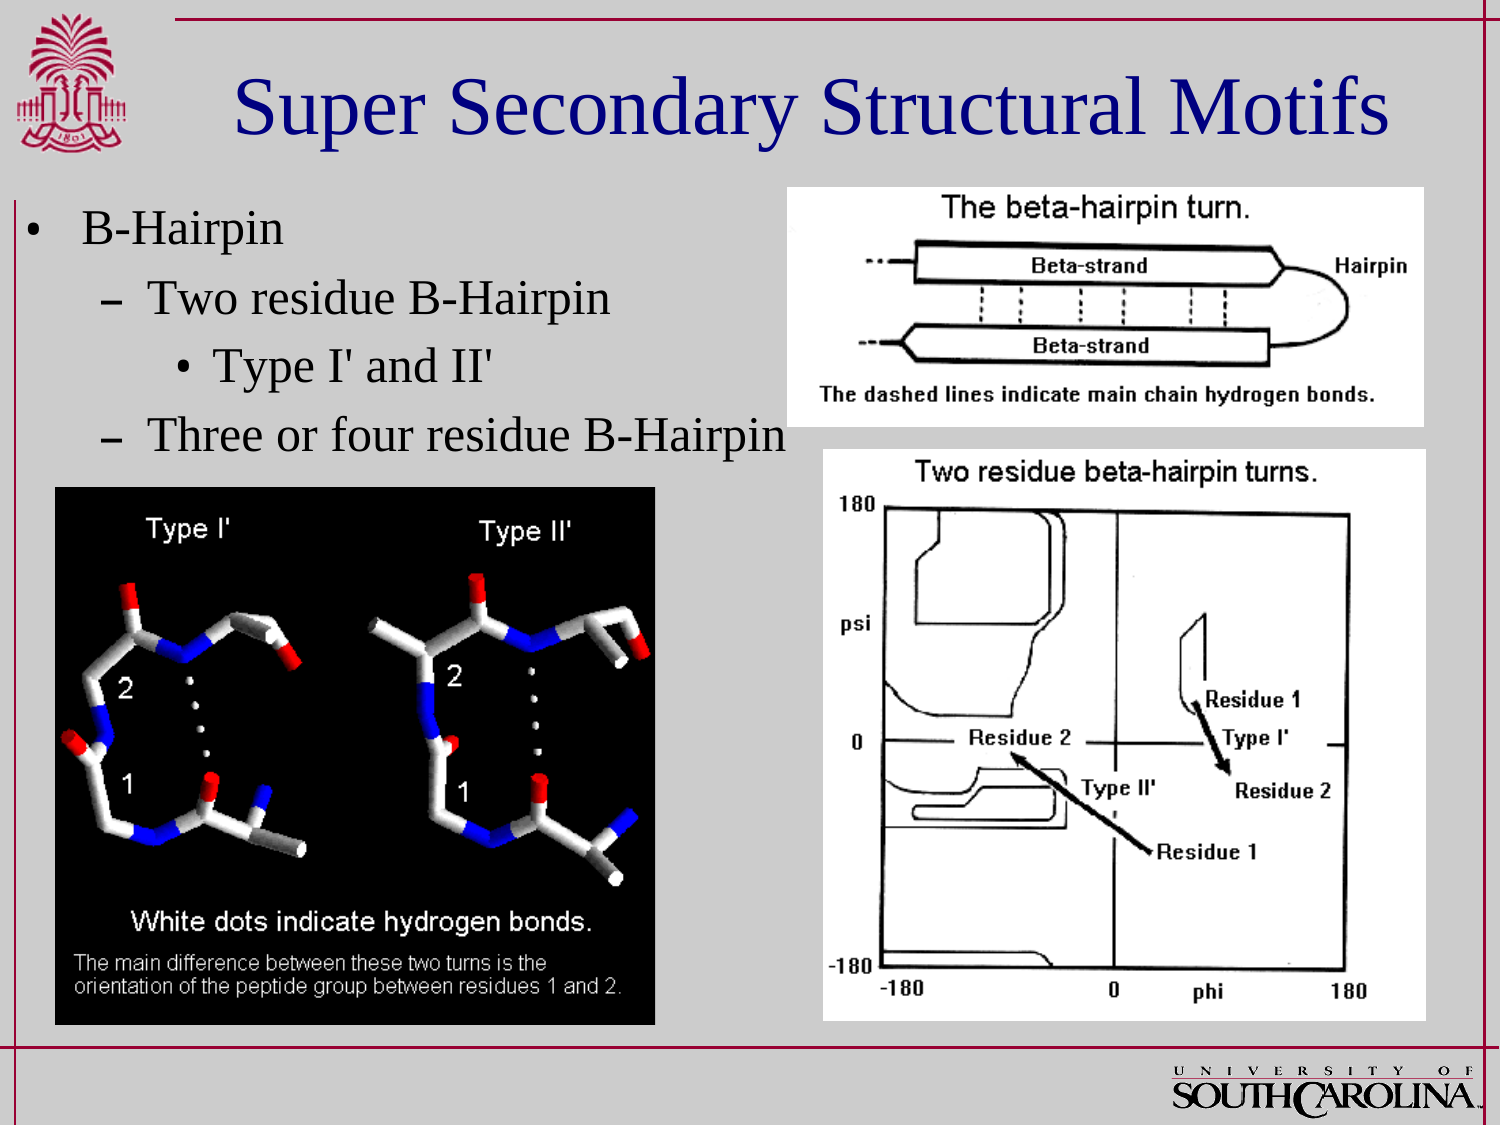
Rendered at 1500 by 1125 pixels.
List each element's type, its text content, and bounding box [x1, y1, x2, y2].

list B-Hairpin Two residue B-Hairpin Type I' and II' Three or four residue B-Hairpin [24, 200, 1476, 1013]
title Super Secondary Structural Motifs [174, 24, 1450, 188]
picture [55, 487, 656, 1025]
picture [787, 187, 1424, 427]
picture [12, 12, 131, 155]
picture [823, 449, 1426, 1021]
picture [1162, 1049, 1483, 1125]
